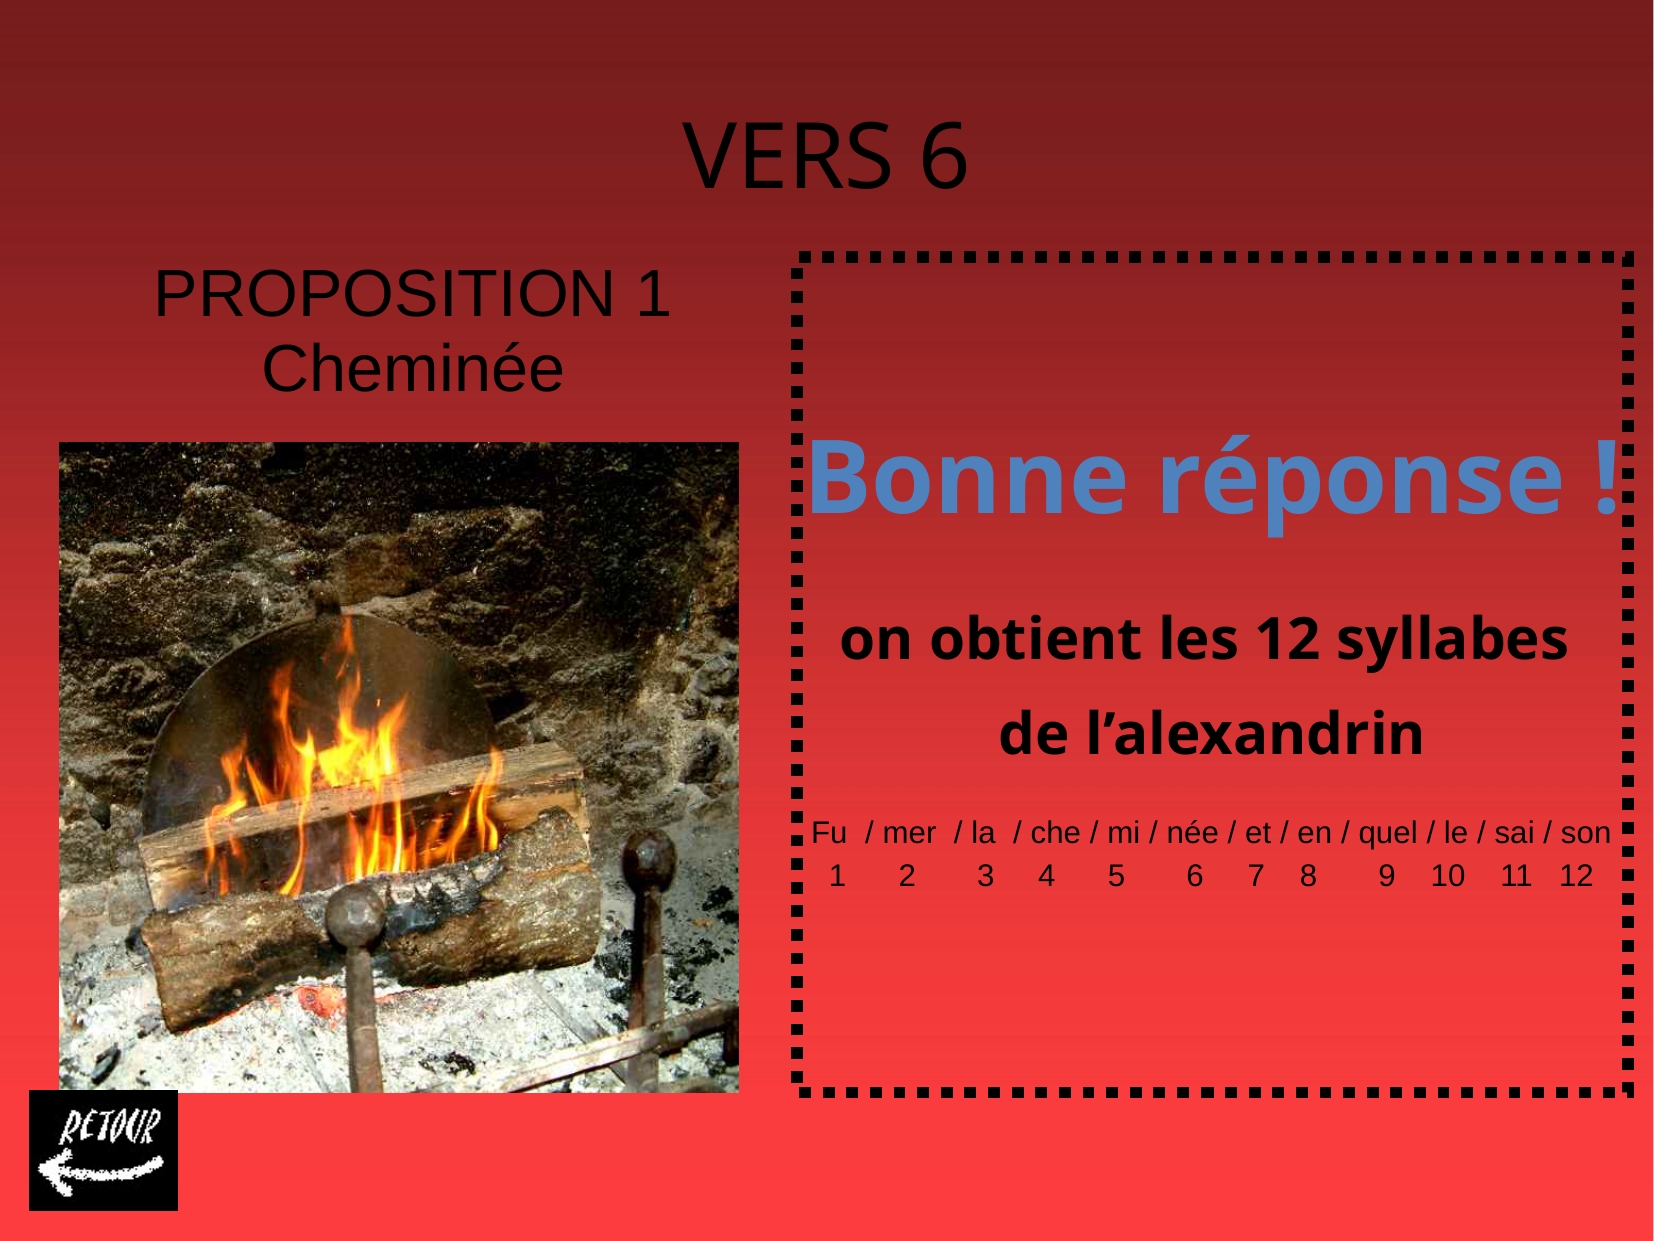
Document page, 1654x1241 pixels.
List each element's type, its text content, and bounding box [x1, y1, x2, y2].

title VERS 6 [82, 56, 1571, 250]
text_box PROPOSITION 1 Cheminée [118, 250, 709, 414]
list Bonne réponse ! on obtient les 12 syllabes de l’alexandrin Fu / mer / la / che / mi / née / et / en / quel / le / sai / son 1 2 3 4 5 6 7 8 9 10 11 12 [797, 257, 1628, 1093]
picture [0, 0, 1654, 1241]
